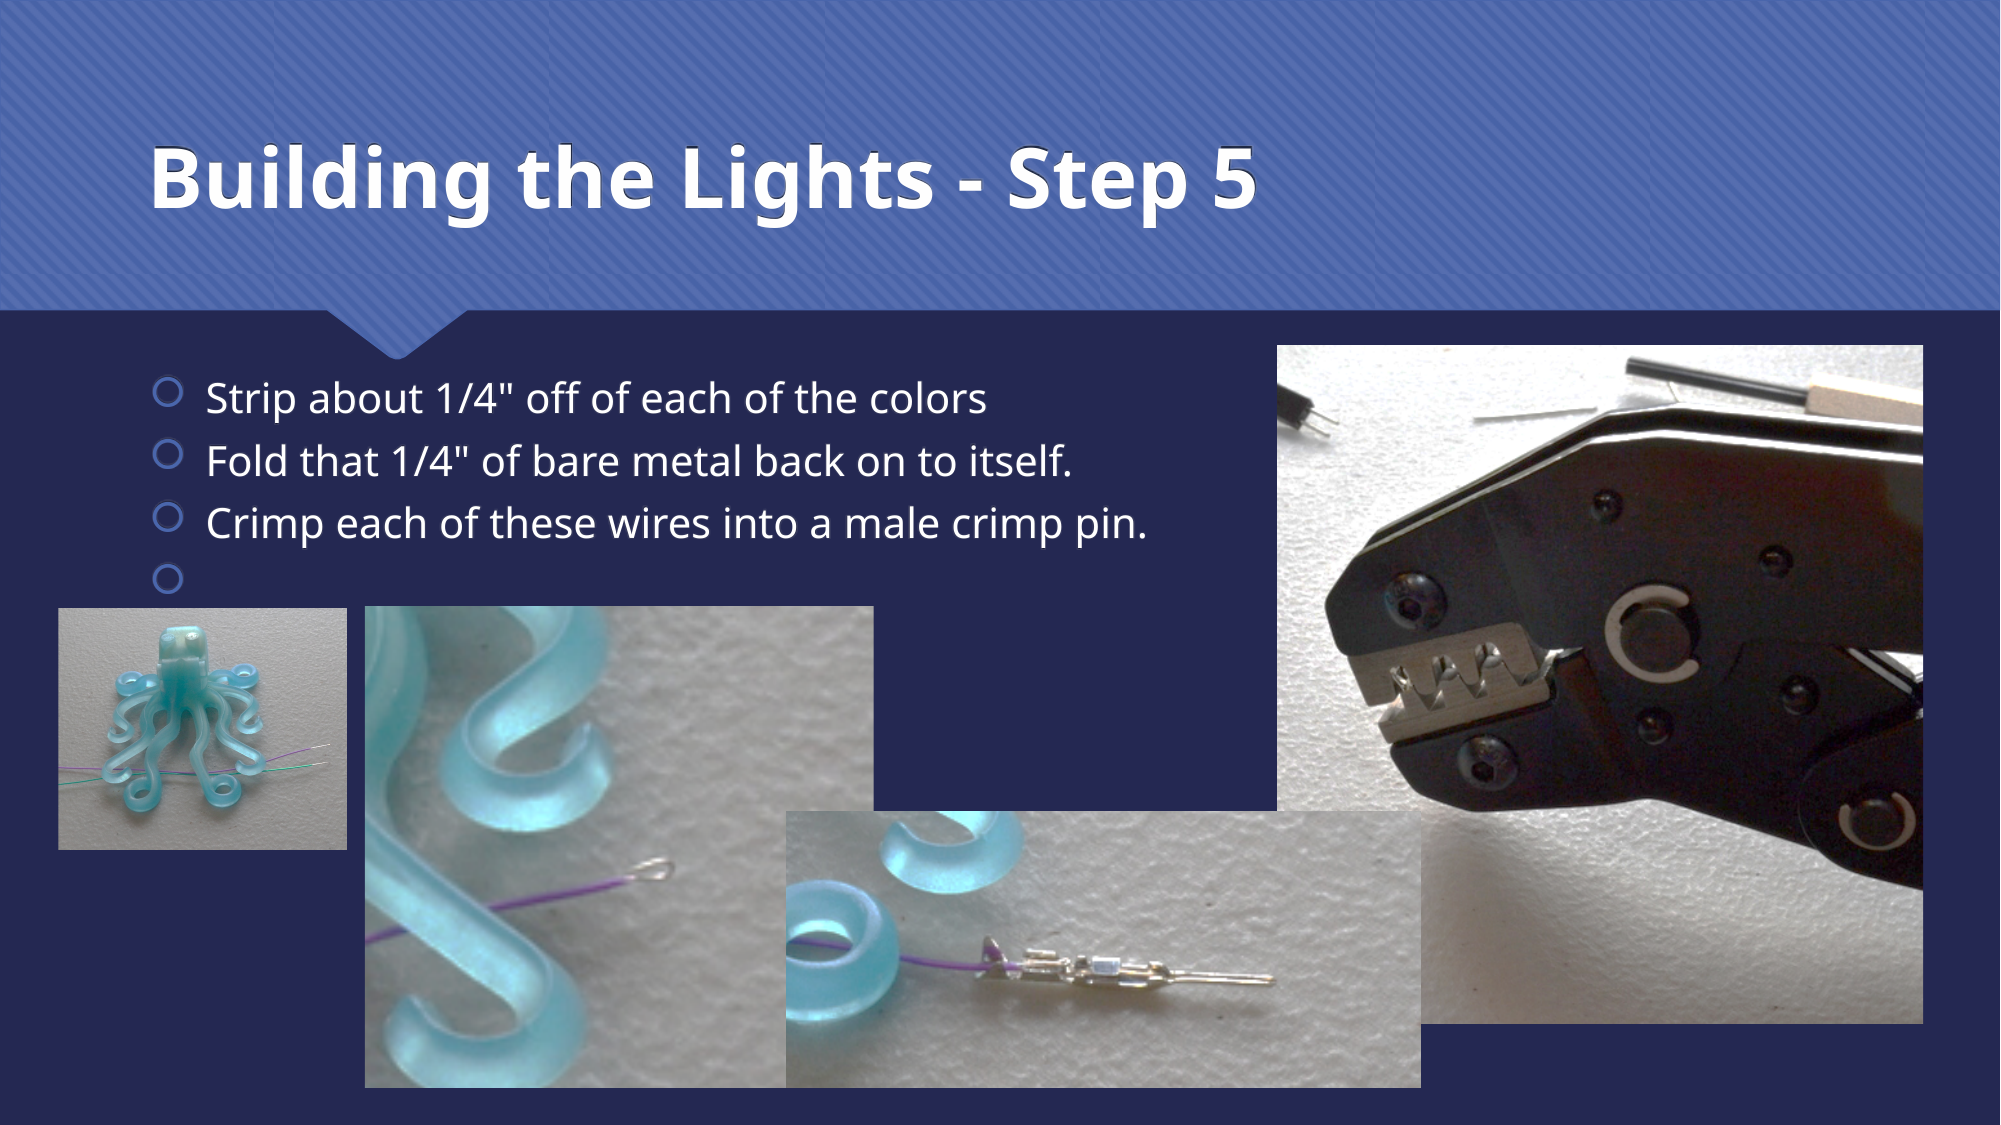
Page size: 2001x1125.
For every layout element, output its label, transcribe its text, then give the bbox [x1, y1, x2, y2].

list Strip about 1/4" off of each of the colors Fold that 1/4" of bare metal back on to itself. Crimp each of these wires into a male crimp pin. [134, 364, 1277, 962]
picture [364, 345, 1924, 1088]
picture [58, 608, 347, 850]
title Building the Lights - Step 5 [132, 73, 1868, 233]
